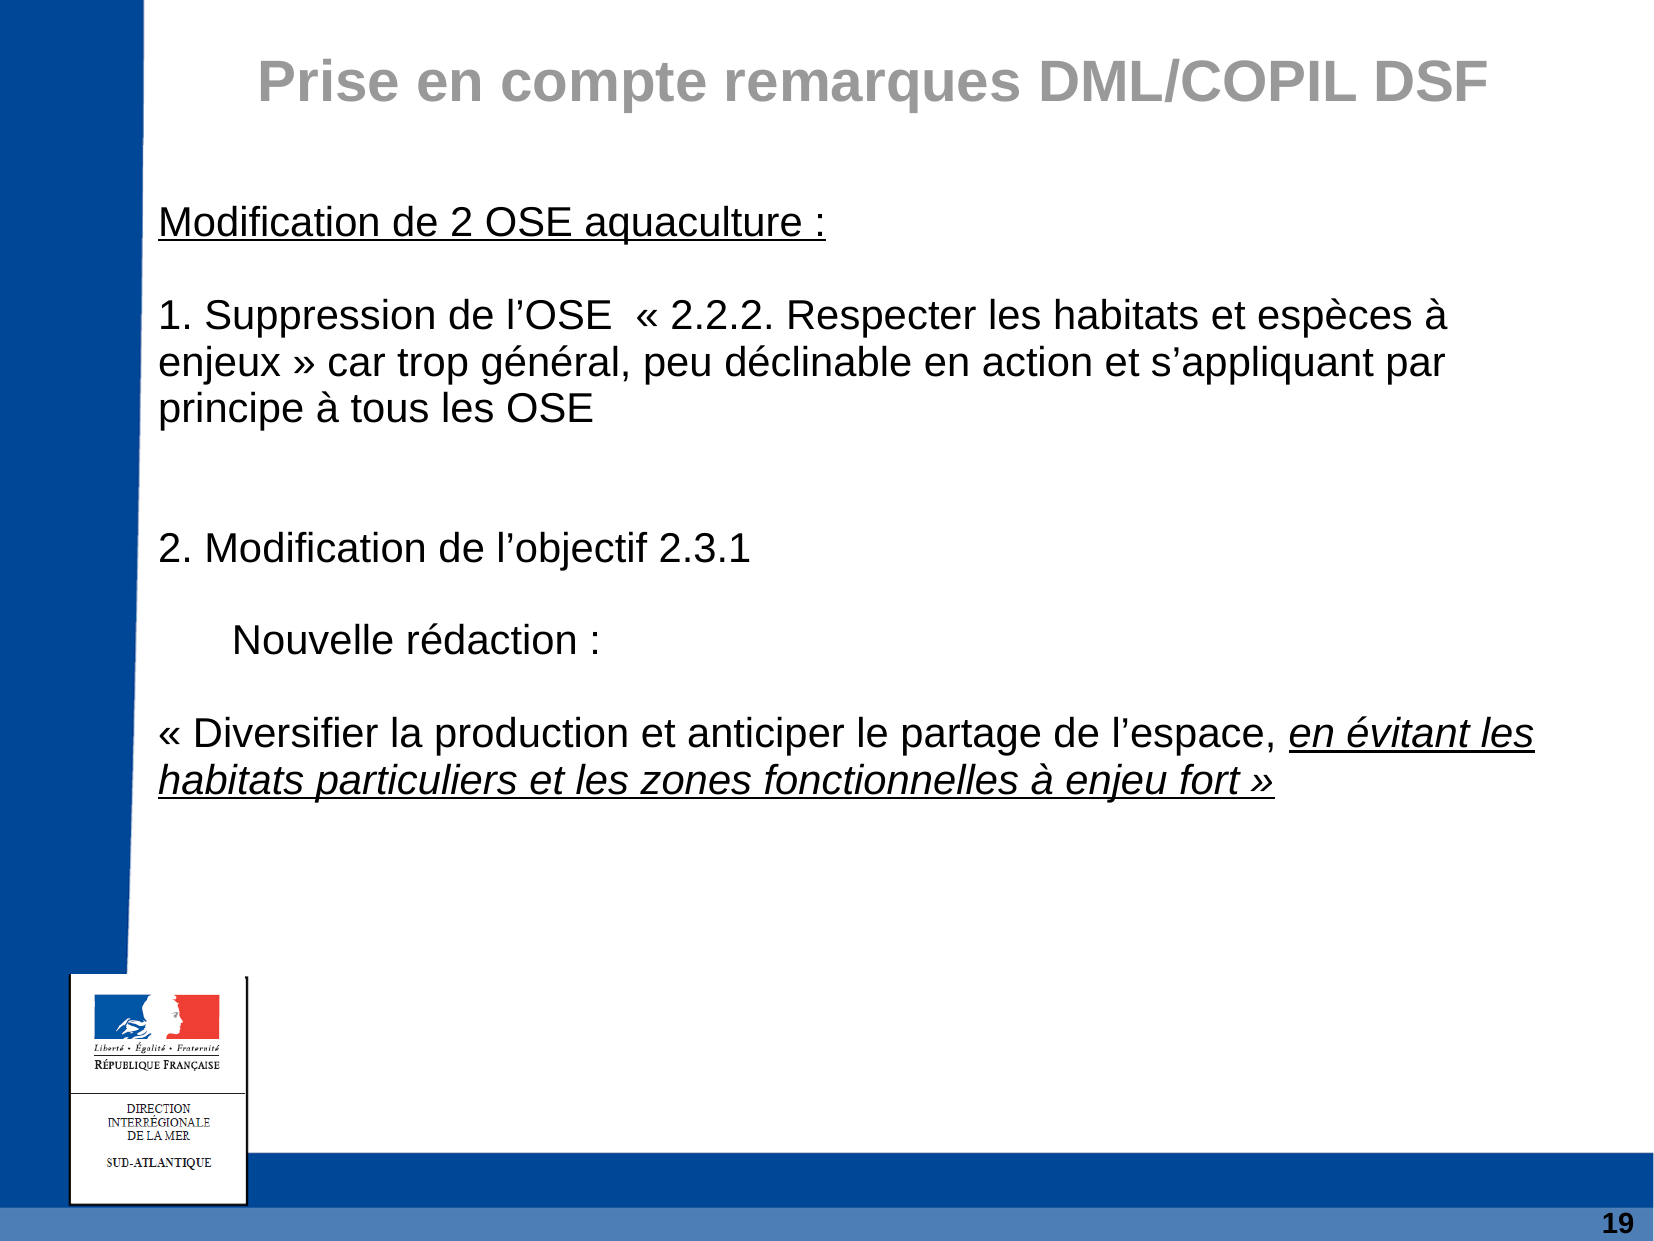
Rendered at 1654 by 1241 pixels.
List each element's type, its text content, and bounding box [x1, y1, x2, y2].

text_box Modification de 2 OSE aquaculture : 1. Suppression de l’OSE « 2.2.2. Respecter les habitats et espèces à enjeux » car trop général, peu déclinable en action et s’appliquant par principe à tous les OSE 2. Modification de l’objectif 2.3.1 Nouvelle rédaction : « Diversifier la production et anticiper le partage de l’espace, en évitant les habitats particuliers et les zones fonctionnelles à enjeu fort » [143, 145, 1573, 903]
text_box Prise en compte remarques DML/COPIL DSF [106, 41, 1642, 189]
picture [0, 0, 1654, 1241]
